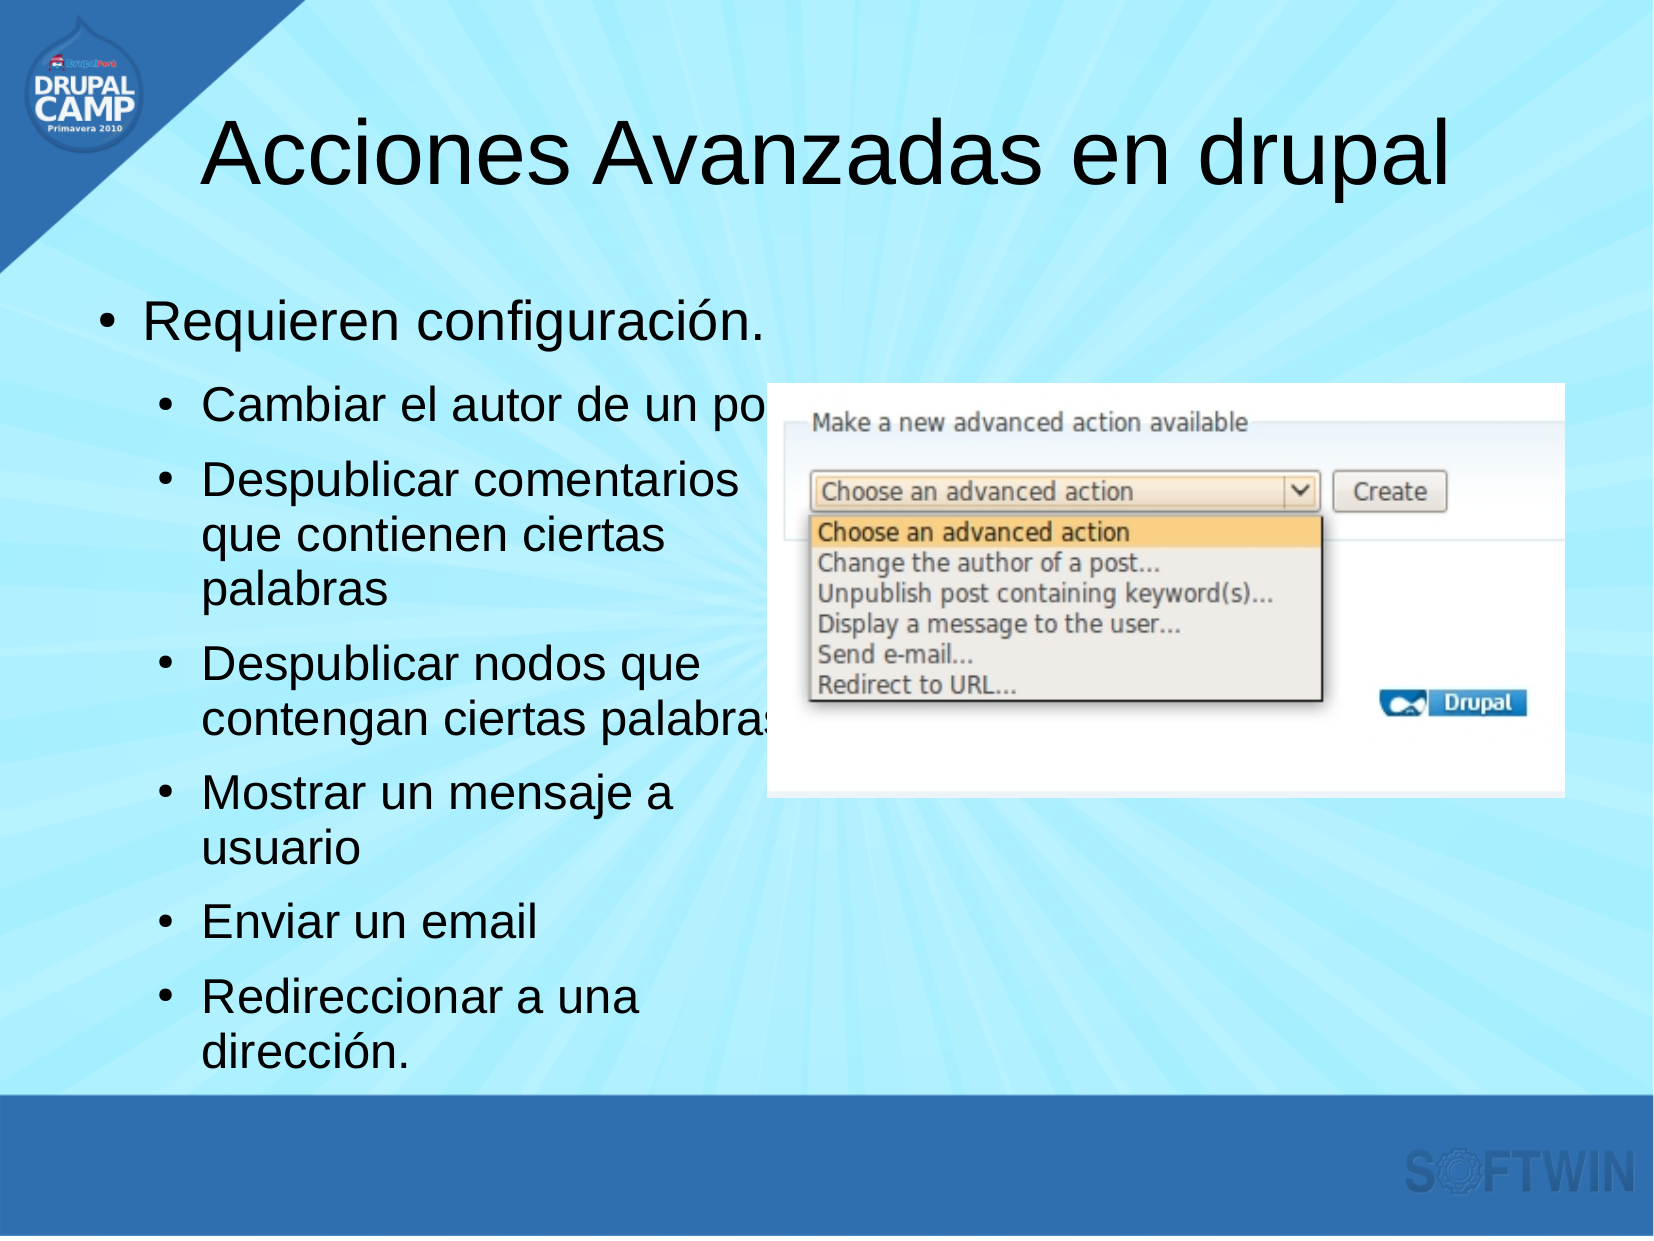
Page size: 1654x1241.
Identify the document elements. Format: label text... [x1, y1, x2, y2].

title Acciones Avanzadas en drupal [82, 56, 1571, 250]
list Requieren configuración. Cambiar el autor de un post Despublicar comentarios que contienen ciertas palabras Despublicar nodos que contengan ciertas palabras. Mostrar un mensaje a usuario Enviar un email Redireccionar a una dirección. [82, 290, 809, 1152]
picture [0, 0, 1654, 1236]
